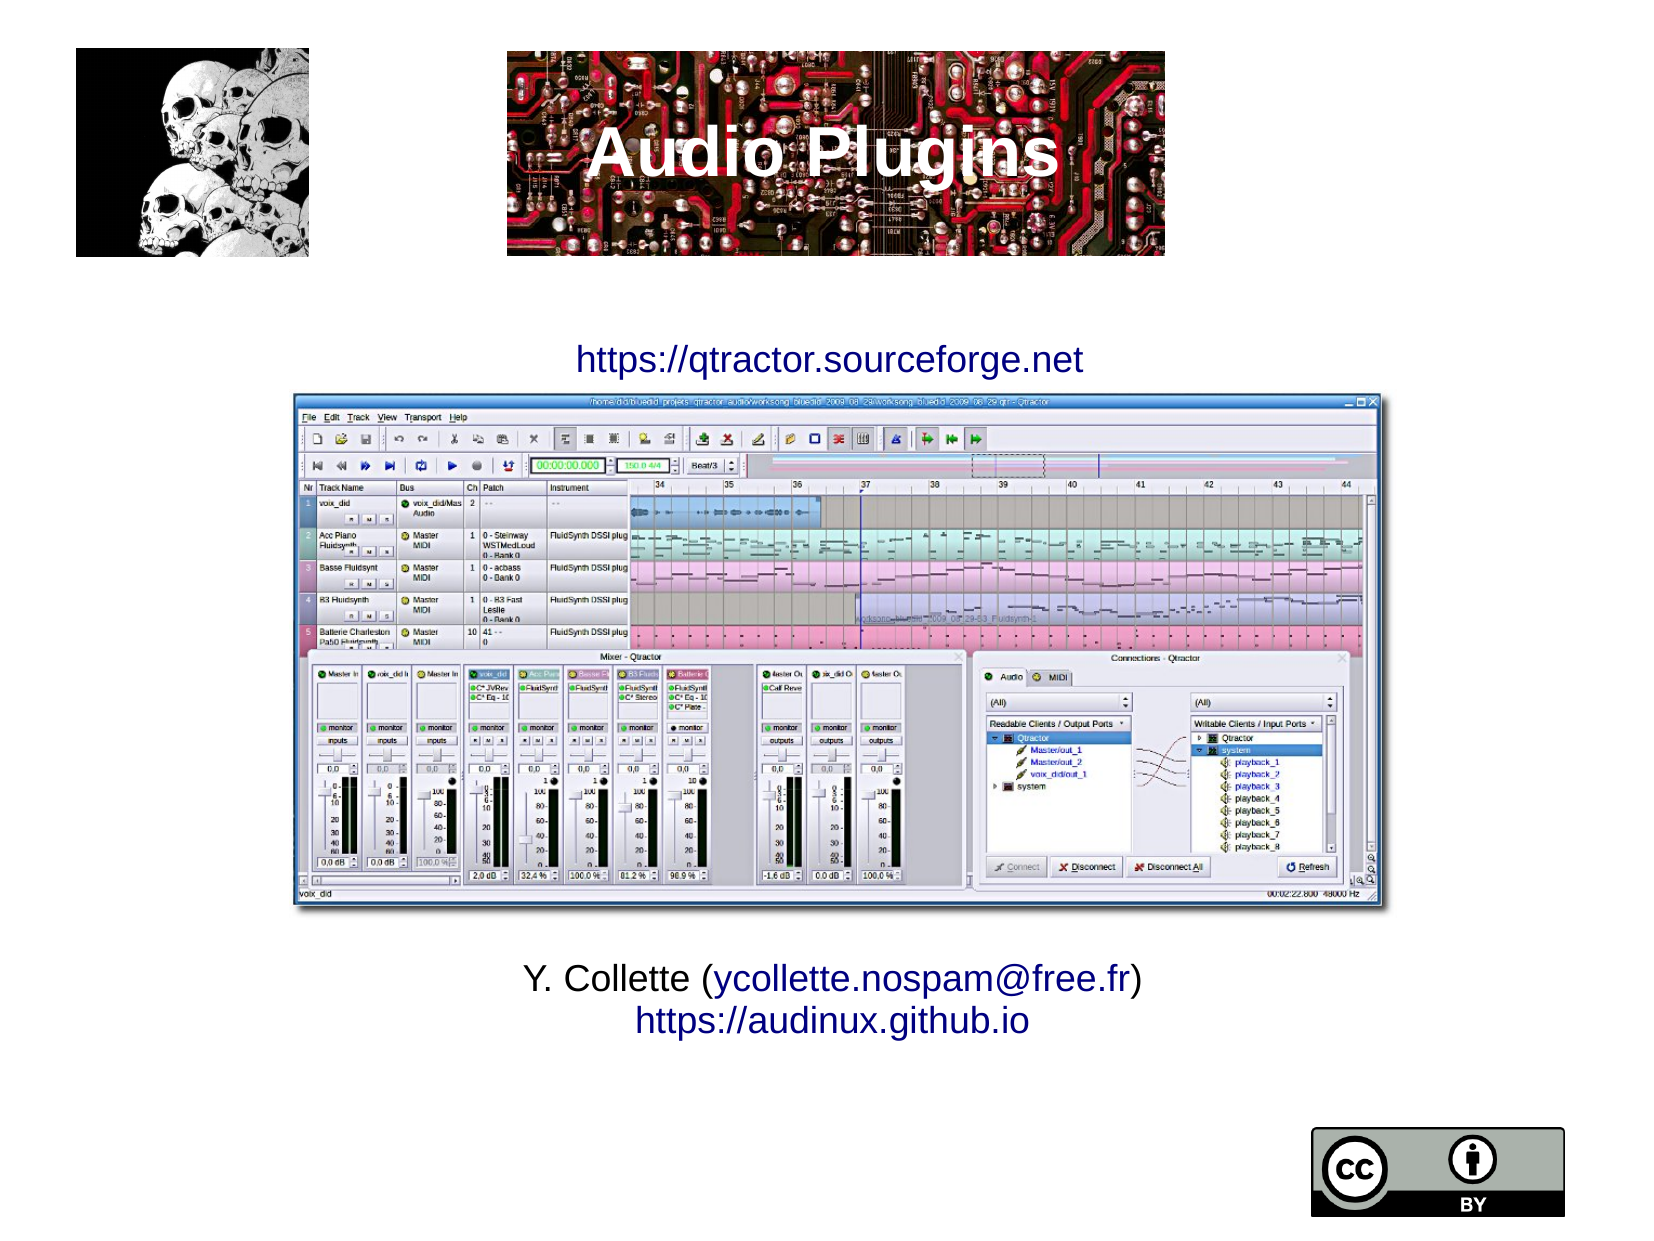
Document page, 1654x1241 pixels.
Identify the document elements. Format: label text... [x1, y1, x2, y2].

picture [289, 389, 1397, 921]
text_box https://qtractor.sourceforge.net [550, 330, 1128, 430]
picture [76, 48, 309, 257]
text_box Audio Plugins [570, 104, 1093, 278]
picture [507, 51, 1165, 256]
picture [1311, 1127, 1565, 1217]
text_box Y. Collette (ycollette.nospam@free.fr) https://audinux.github.io [501, 950, 1164, 1049]
